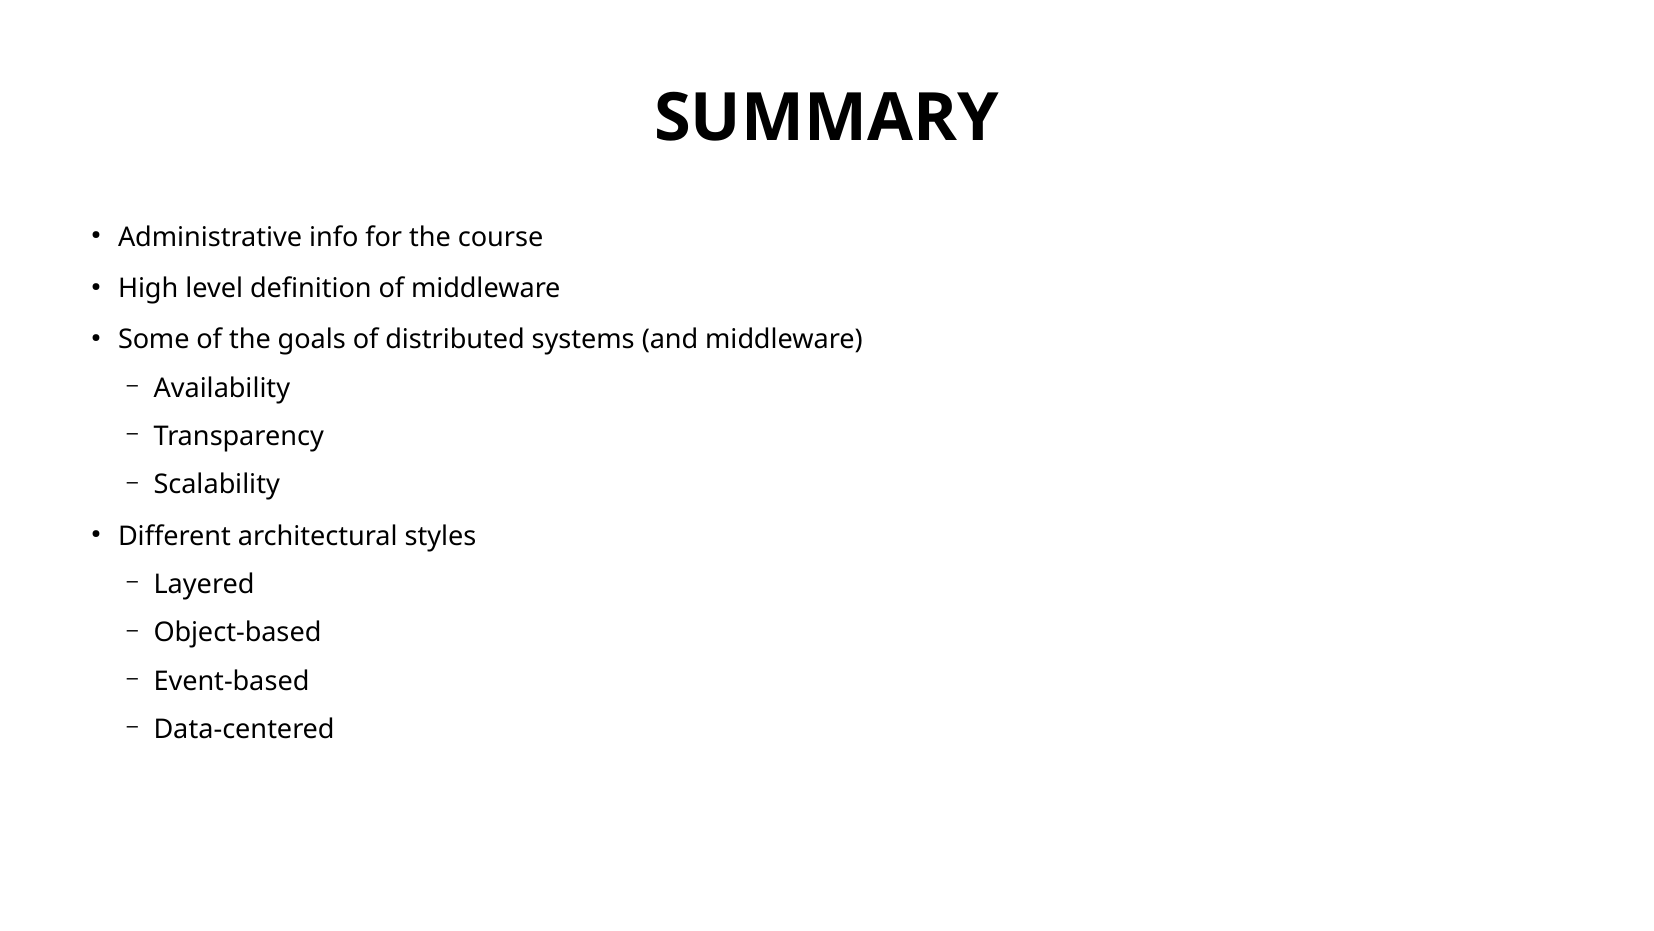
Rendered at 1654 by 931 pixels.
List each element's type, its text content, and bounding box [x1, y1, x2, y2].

list Administrative info for the course High level definition of middleware Some of the goals of distributed systems (and middleware) Availability Transparency Scalability Different architectural styles Layered Object-based Event-based Data-centered [82, 217, 1571, 757]
title SUMMARY [82, 36, 1571, 193]
